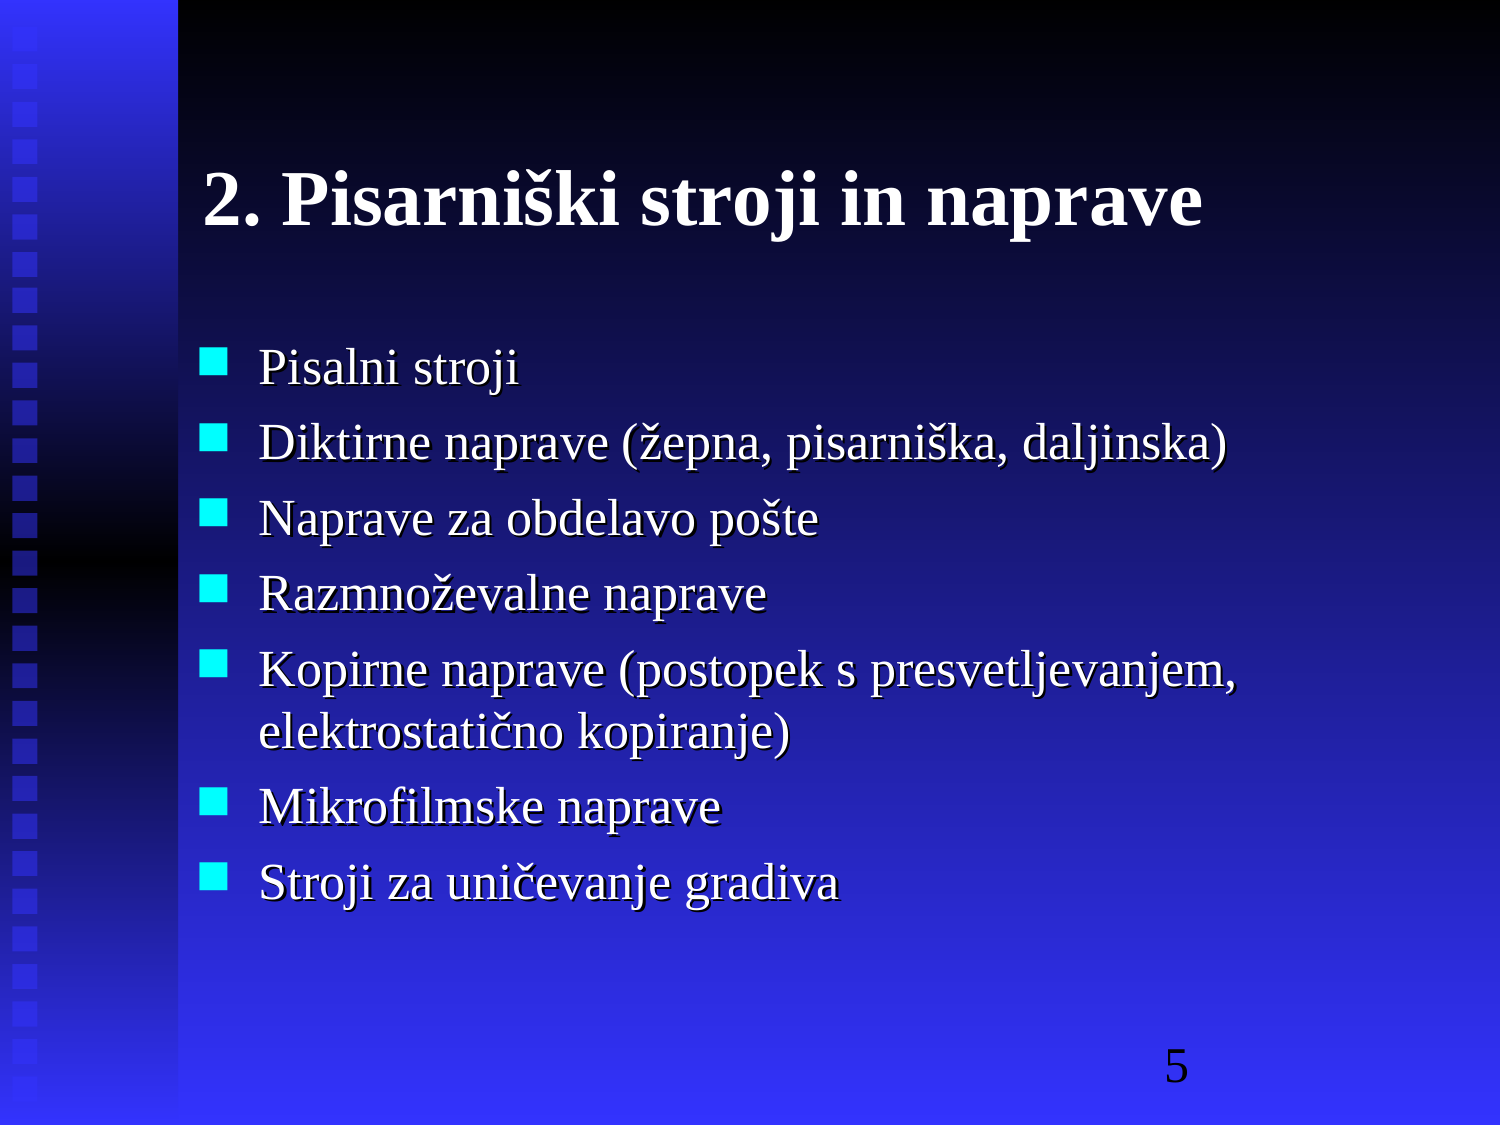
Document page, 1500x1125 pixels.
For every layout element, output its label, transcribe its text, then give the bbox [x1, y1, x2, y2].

title 2. Pisarniški stroji in naprave [187, 99, 1463, 288]
list Pisalni stroji Diktirne naprave (žepna, pisarniška, daljinska) Naprave za obdelavo pošte Razmnoževalne naprave Kopirne naprave (postopek s presvetljevanjem, elektrostatično kopiranje) Mikrofilmske naprave Stroji za uničevanje gradiva [187, 324, 1463, 1001]
